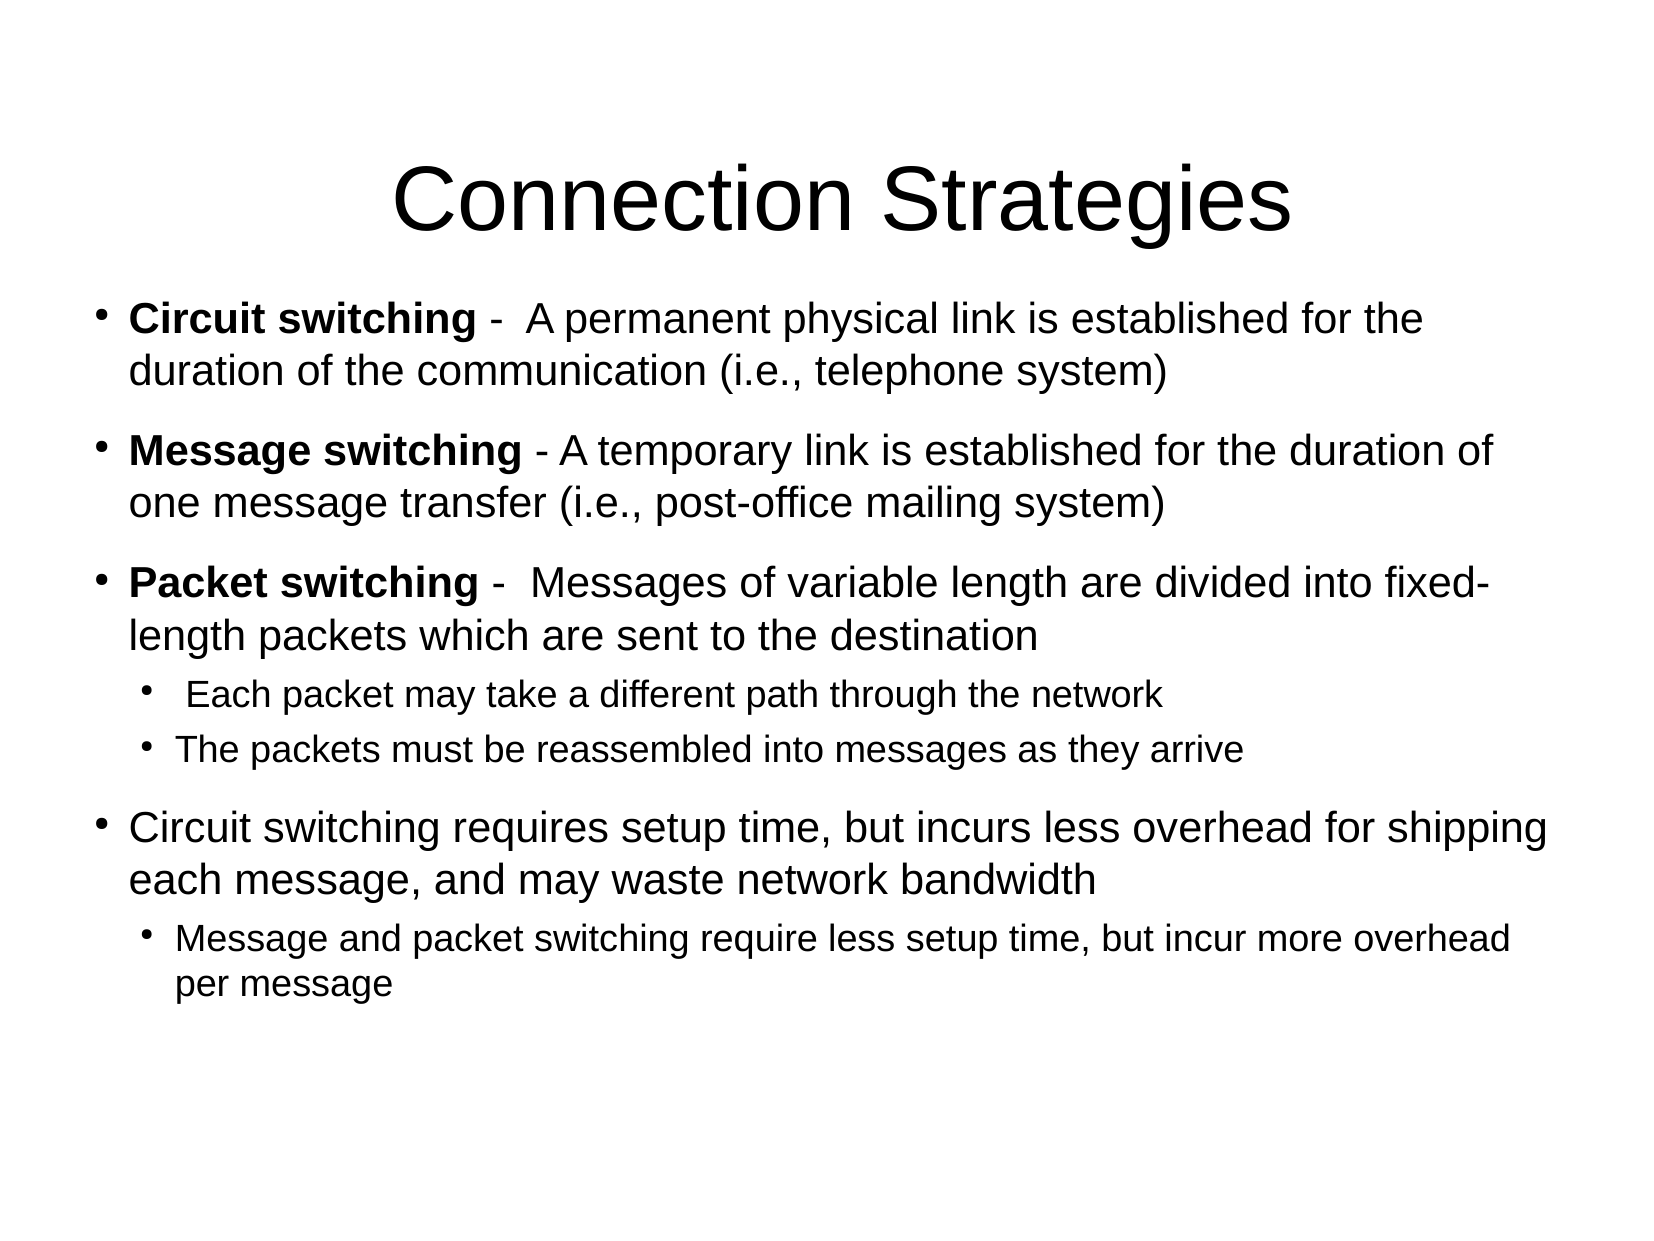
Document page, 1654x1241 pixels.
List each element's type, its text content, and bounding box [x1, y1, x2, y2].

title Connection Strategies [82, 49, 1571, 257]
list Circuit switching - A permanent physical link is established for the duration of the communication (i.e., telephone system) Message switching - A temporary link is established for the duration of one message transfer (i.e., post-office mailing system) Packet switching - Messages of variable length are divided into fixed-length packets which are sent to the destination Each packet may take a different path through the network The packets must be reassembled into messages as they arrive Circuit switching requires setup time, but incurs less overhead for shipping each message, and may waste network bandwidth Message and packet switching require less setup time, but incur more overhead per message [82, 290, 1571, 1010]
